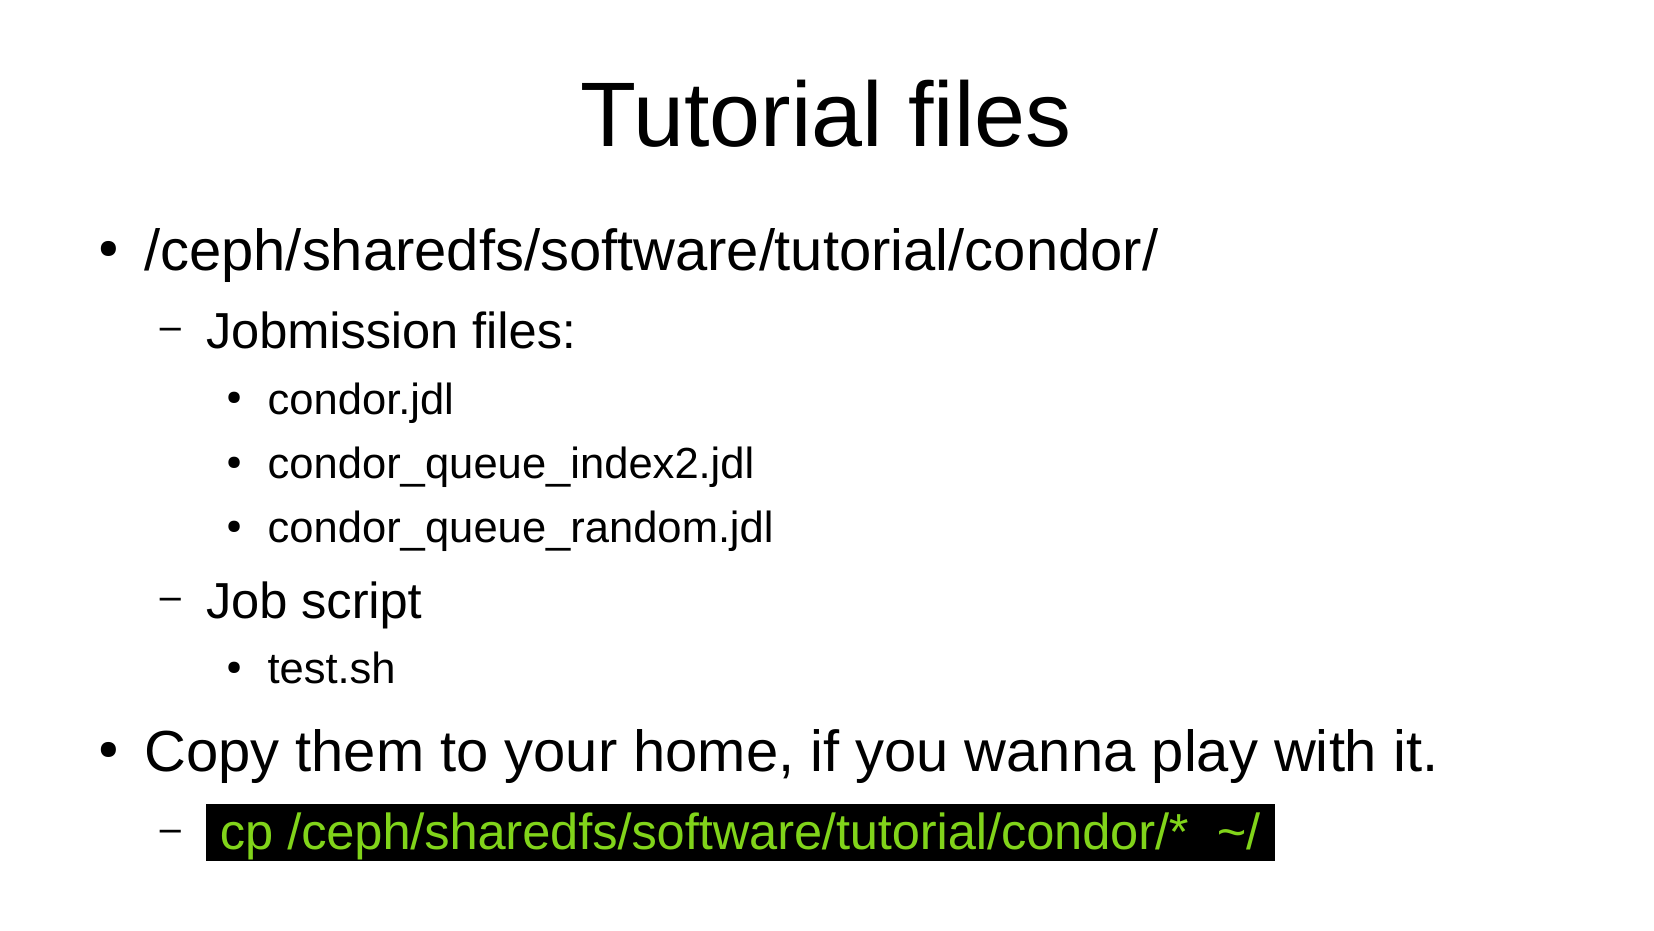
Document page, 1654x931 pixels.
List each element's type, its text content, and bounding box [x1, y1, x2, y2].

list /ceph/sharedfs/software/tutorial/condor/ Jobmission files: condor.jdl condor_queue_index2.jdl condor_queue_random.jdl Job script test.sh Copy them to your home, if you wanna play with it. cp /ceph/sharedfs/software/tutorial/condor/* ~/ [82, 217, 1571, 863]
title Tutorial files [82, 37, 1571, 193]
